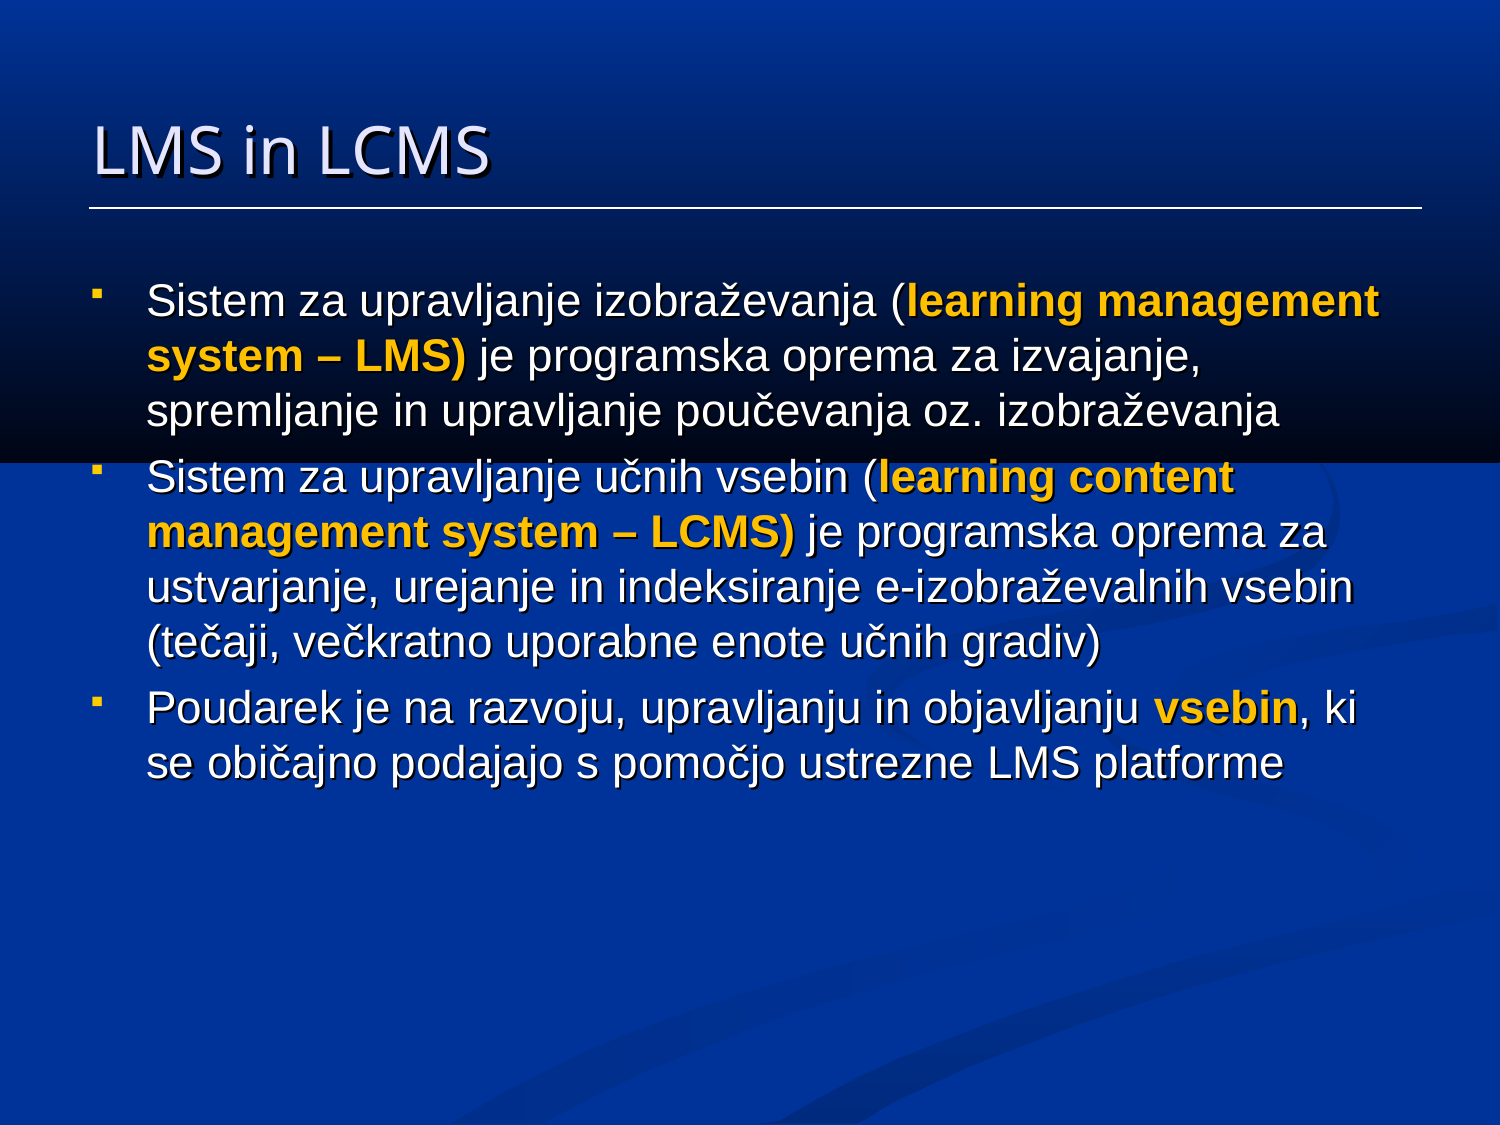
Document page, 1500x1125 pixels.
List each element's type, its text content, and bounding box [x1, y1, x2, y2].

text_box Sistem za upravljanje izobraževanja (learning management system – LMS) je programska oprema za izvajanje, spremljanje in upravljanje poučevanja oz. izobraževanja Sistem za upravljanje učnih vsebin (learning content management system – LCMS) je programska oprema za ustvarjanje, urejanje in indeksiranje e-izobraževalnih vsebin (tečaji, večkratno uporabne enote učnih gradiv) Poudarek je na razvoju, upravljanju in objavljanju vsebin, ki se običajno podajajo s pomočjo ustrezne LMS platforme [75, 262, 1426, 1032]
text_box LMS in LCMS [76, 54, 1412, 242]
